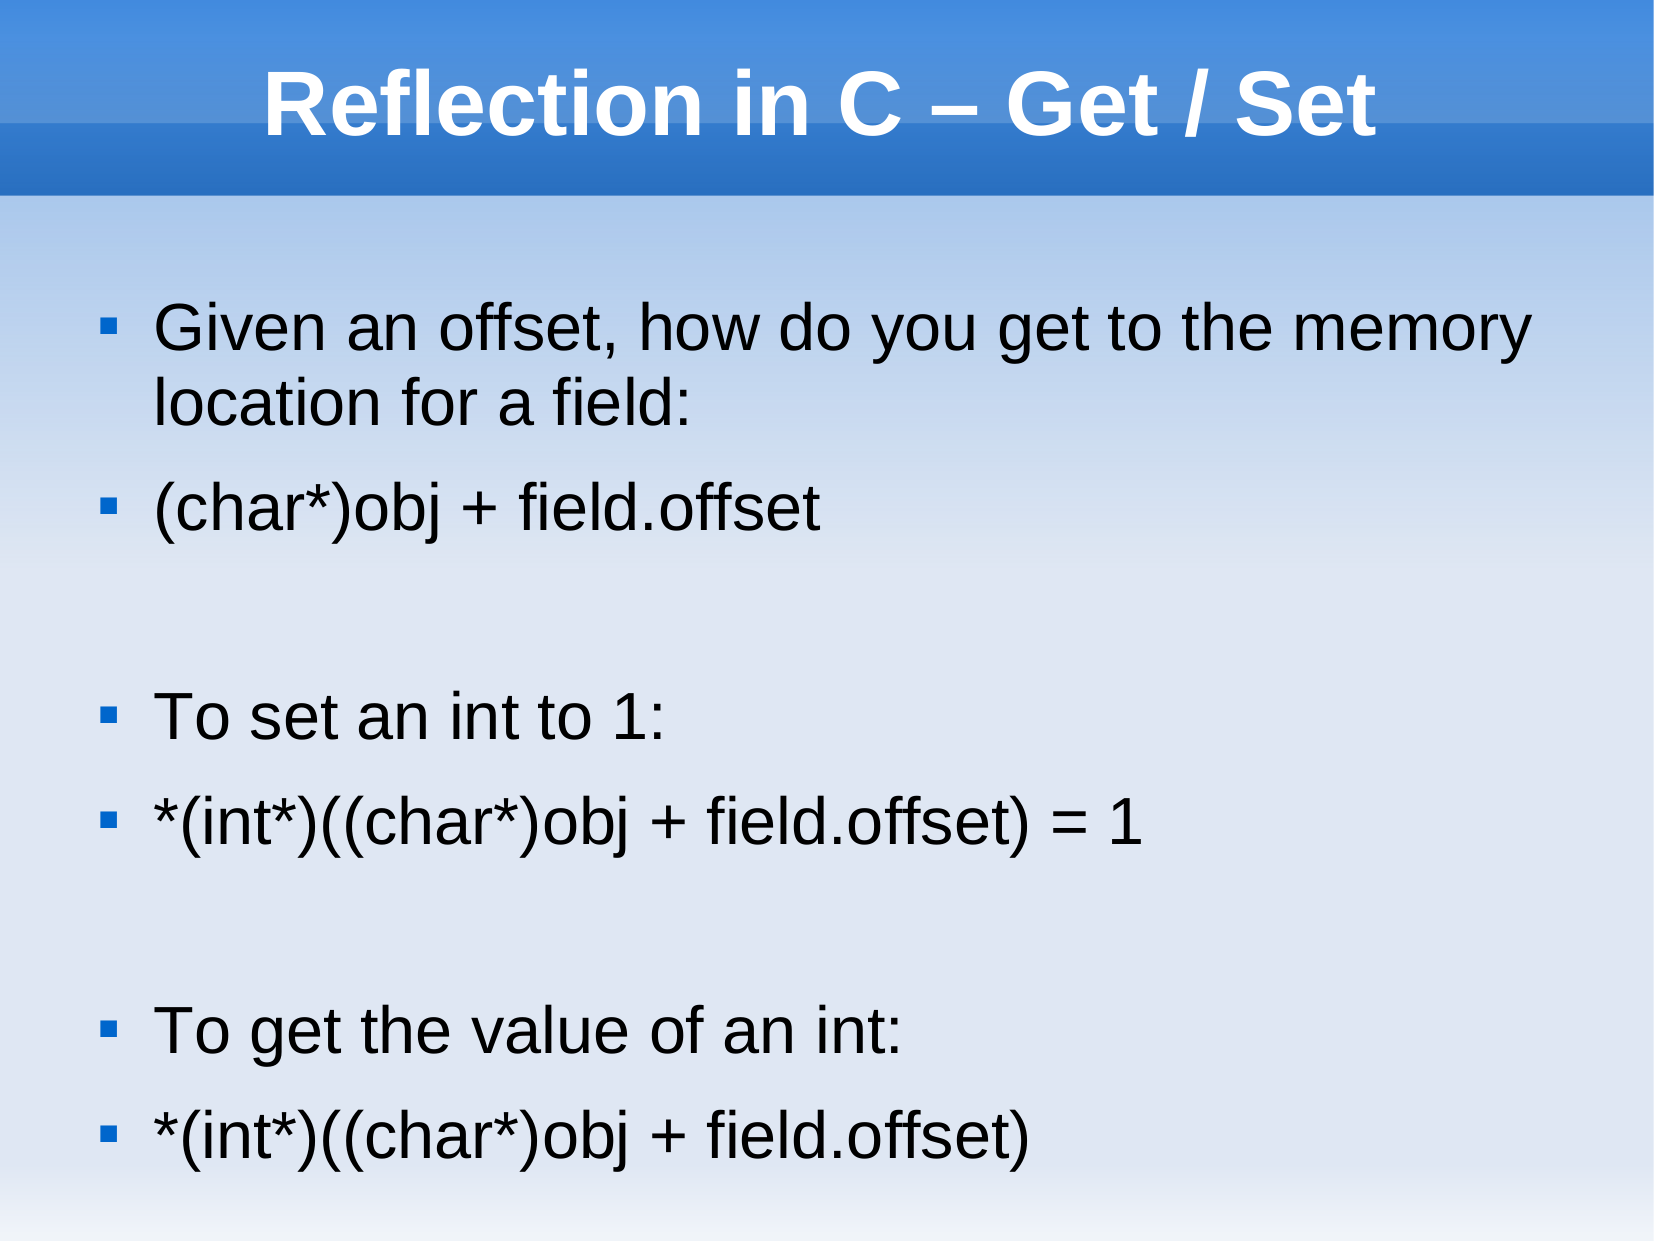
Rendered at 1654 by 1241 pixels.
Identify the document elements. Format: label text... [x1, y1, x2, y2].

list Given an offset, how do you get to the memory location for a field: (char*)obj + field.offset To set an int to 1: *(int*)((char*)obj + field.offset) = 1 To get the value of an int: *(int*)((char*)obj + field.offset) [82, 290, 1571, 1174]
picture [0, 0, 1654, 1241]
title Reflection in C – Get / Set [76, 0, 1565, 208]
